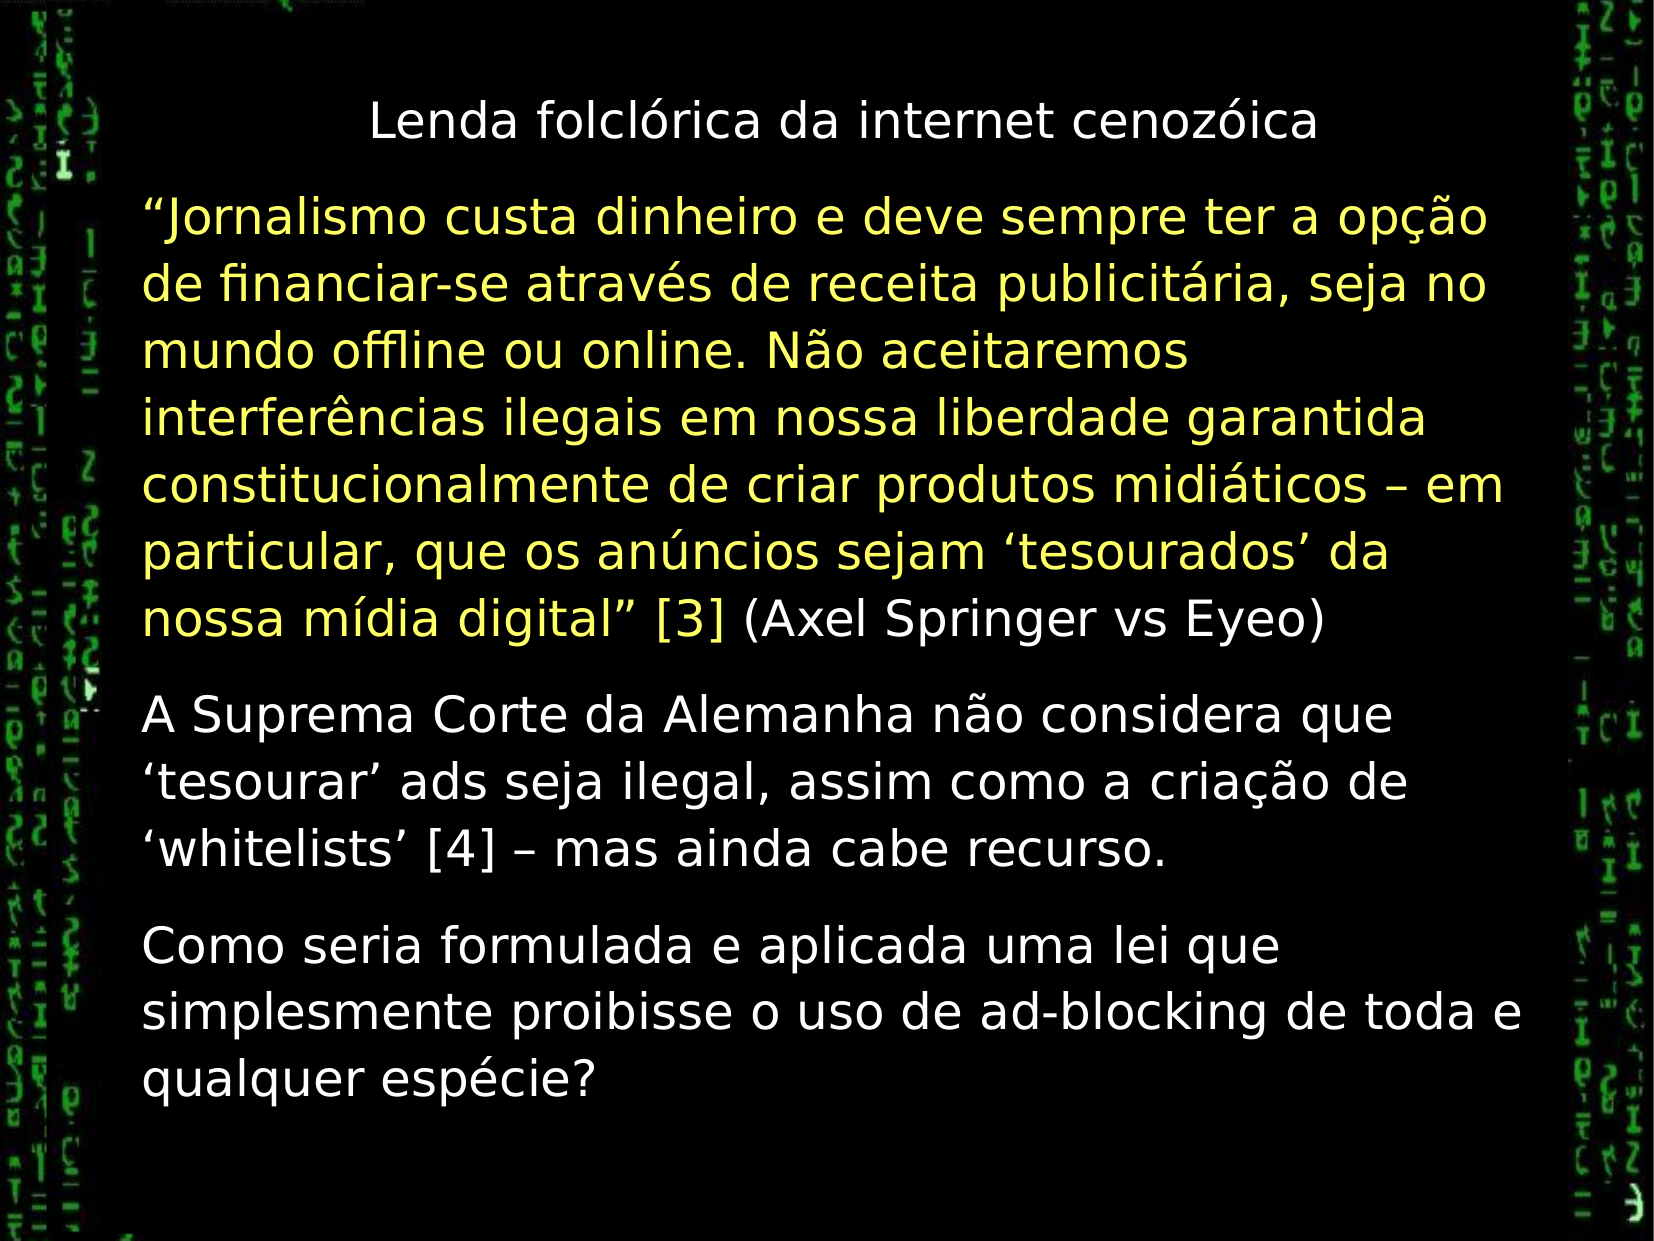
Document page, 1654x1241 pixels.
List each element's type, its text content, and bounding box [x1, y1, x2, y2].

list Lenda folclórica da internet cenozóica “Jornalismo custa dinheiro e deve sempre ter a opção de financiar-se através de receita publicitária, seja no mundo offline ou online. Não aceitaremos interferências ilegais em nossa liberdade garantida constitucionalmente de criar produtos midiáticos – em particular, que os anúncios sejam ‘tesourados’ da nossa mídia digital” [3] (Axel Springer vs Eyeo) A Suprema Corte da Alemanha não considera que ‘tesourar’ ads seja ilegal, assim como a criação de ‘whitelists’ [4] – mas ainda cabe recurso. Como seria formulada e aplicada uma lei que simplesmente proibisse o uso de ad-blocking de toda e qualquer espécie? [70, 83, 1549, 1120]
picture [0, 0, 1654, 1241]
